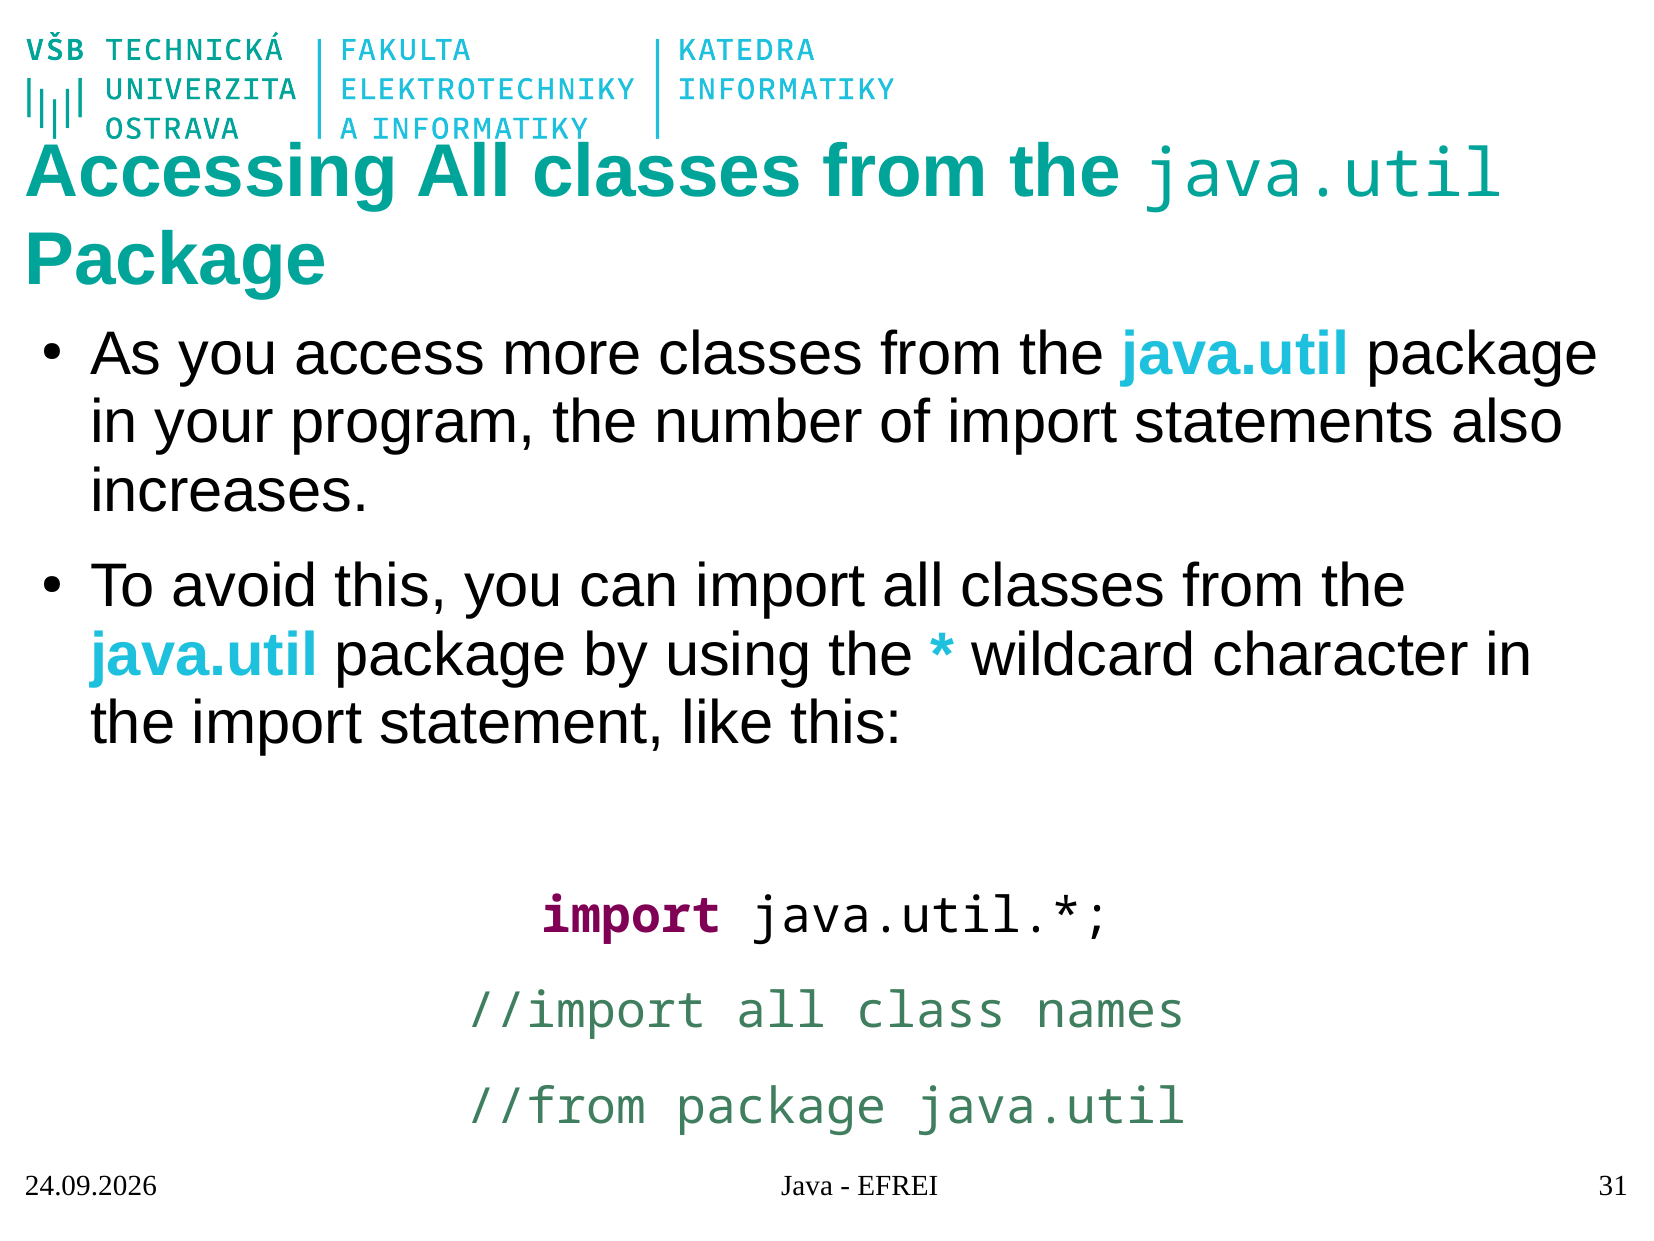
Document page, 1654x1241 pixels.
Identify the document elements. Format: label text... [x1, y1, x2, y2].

list As you access more classes from the java.util package in your program, the number of import statements also increases. To avoid this, you can import all classes from the java.util package by using the * wildcard character in the import statement, like this: import java.util.*; //import all class names //from package java.util [24, 318, 1629, 1146]
picture [26, 31, 894, 132]
title Accessing All classes from the java.util Package [24, 132, 1629, 300]
